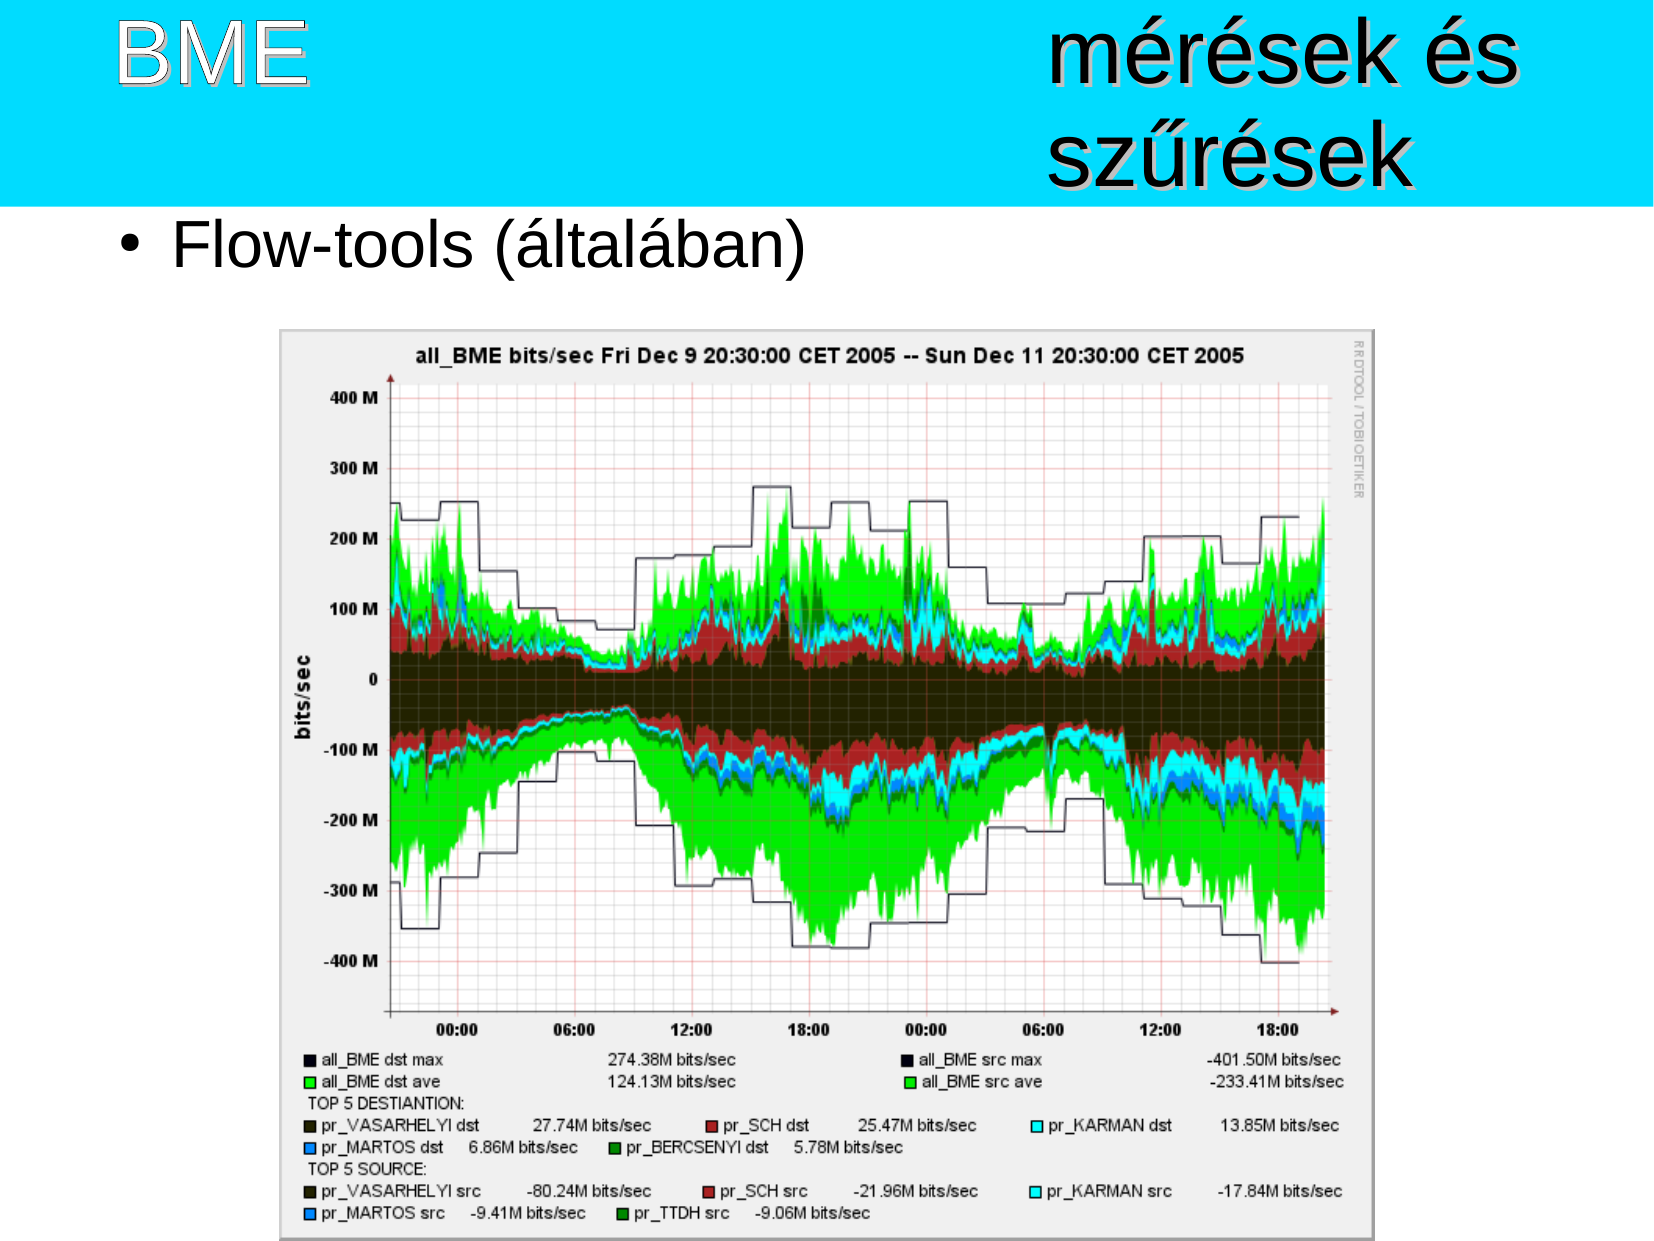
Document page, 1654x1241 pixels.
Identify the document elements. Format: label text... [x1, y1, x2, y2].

picture [279, 329, 1375, 1241]
title BME mérések és szűrések [0, 0, 1654, 207]
list Flow-tools (általában) [82, 207, 1571, 1109]
